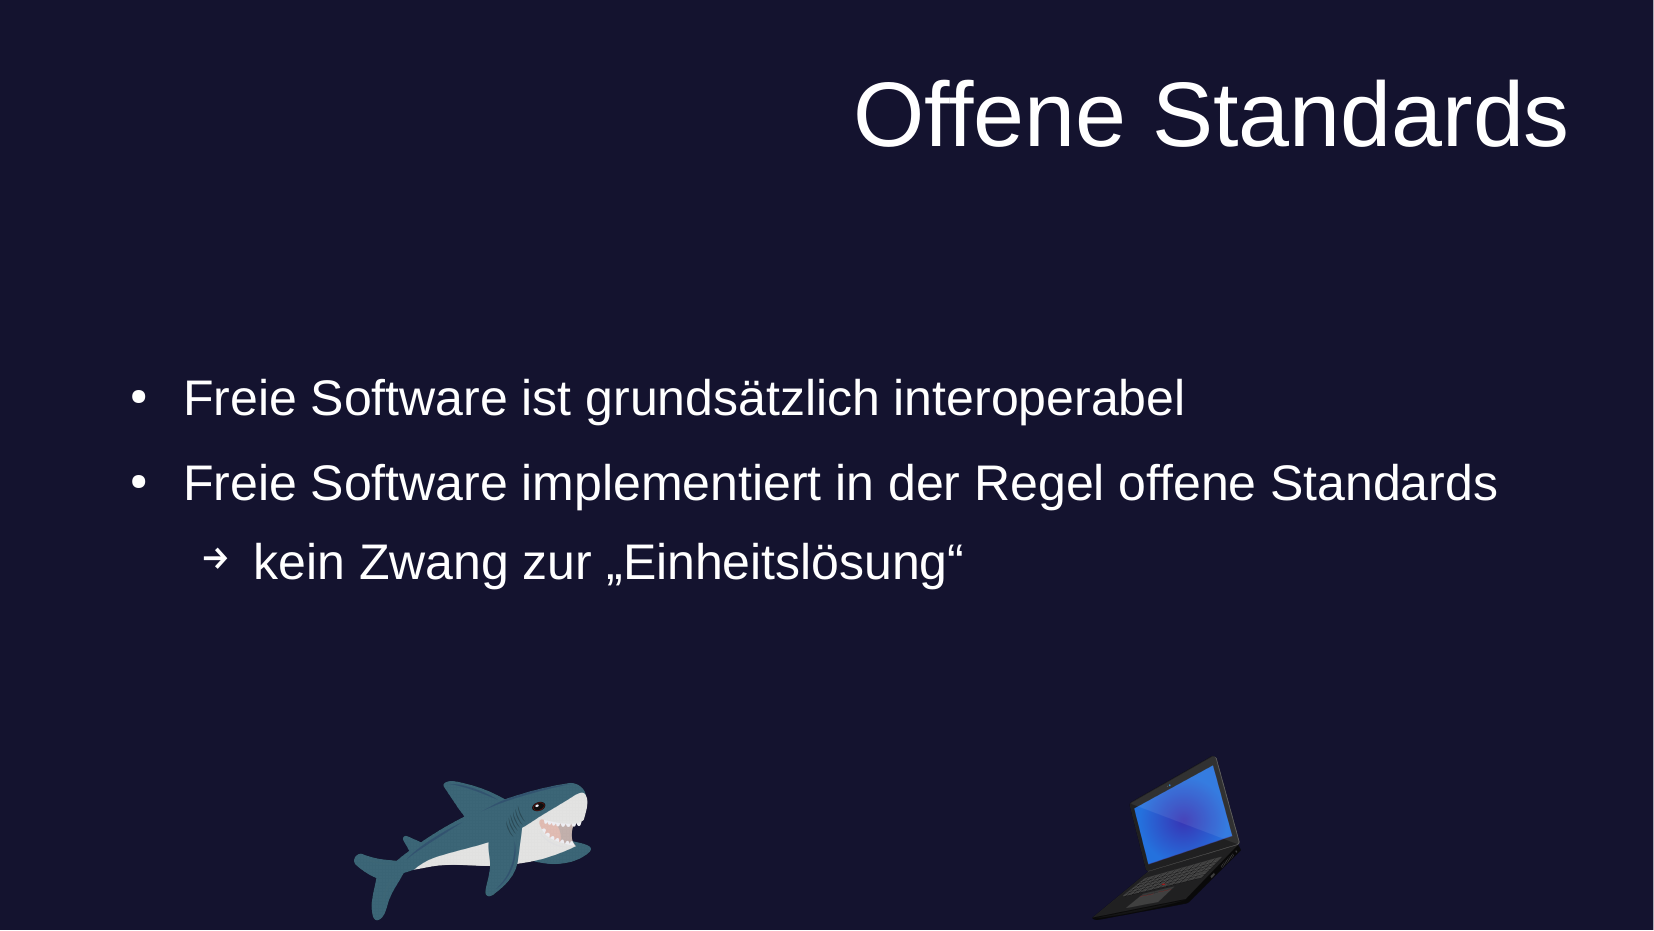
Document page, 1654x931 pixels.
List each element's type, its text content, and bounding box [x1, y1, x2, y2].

list Freie Software ist grundsätzlich interoperabel Freie Software implementiert in der Regel offene Standards kein Zwang zur „Einheitslösung“ [112, 155, 1565, 931]
title Offene Standards [82, 37, 1571, 193]
